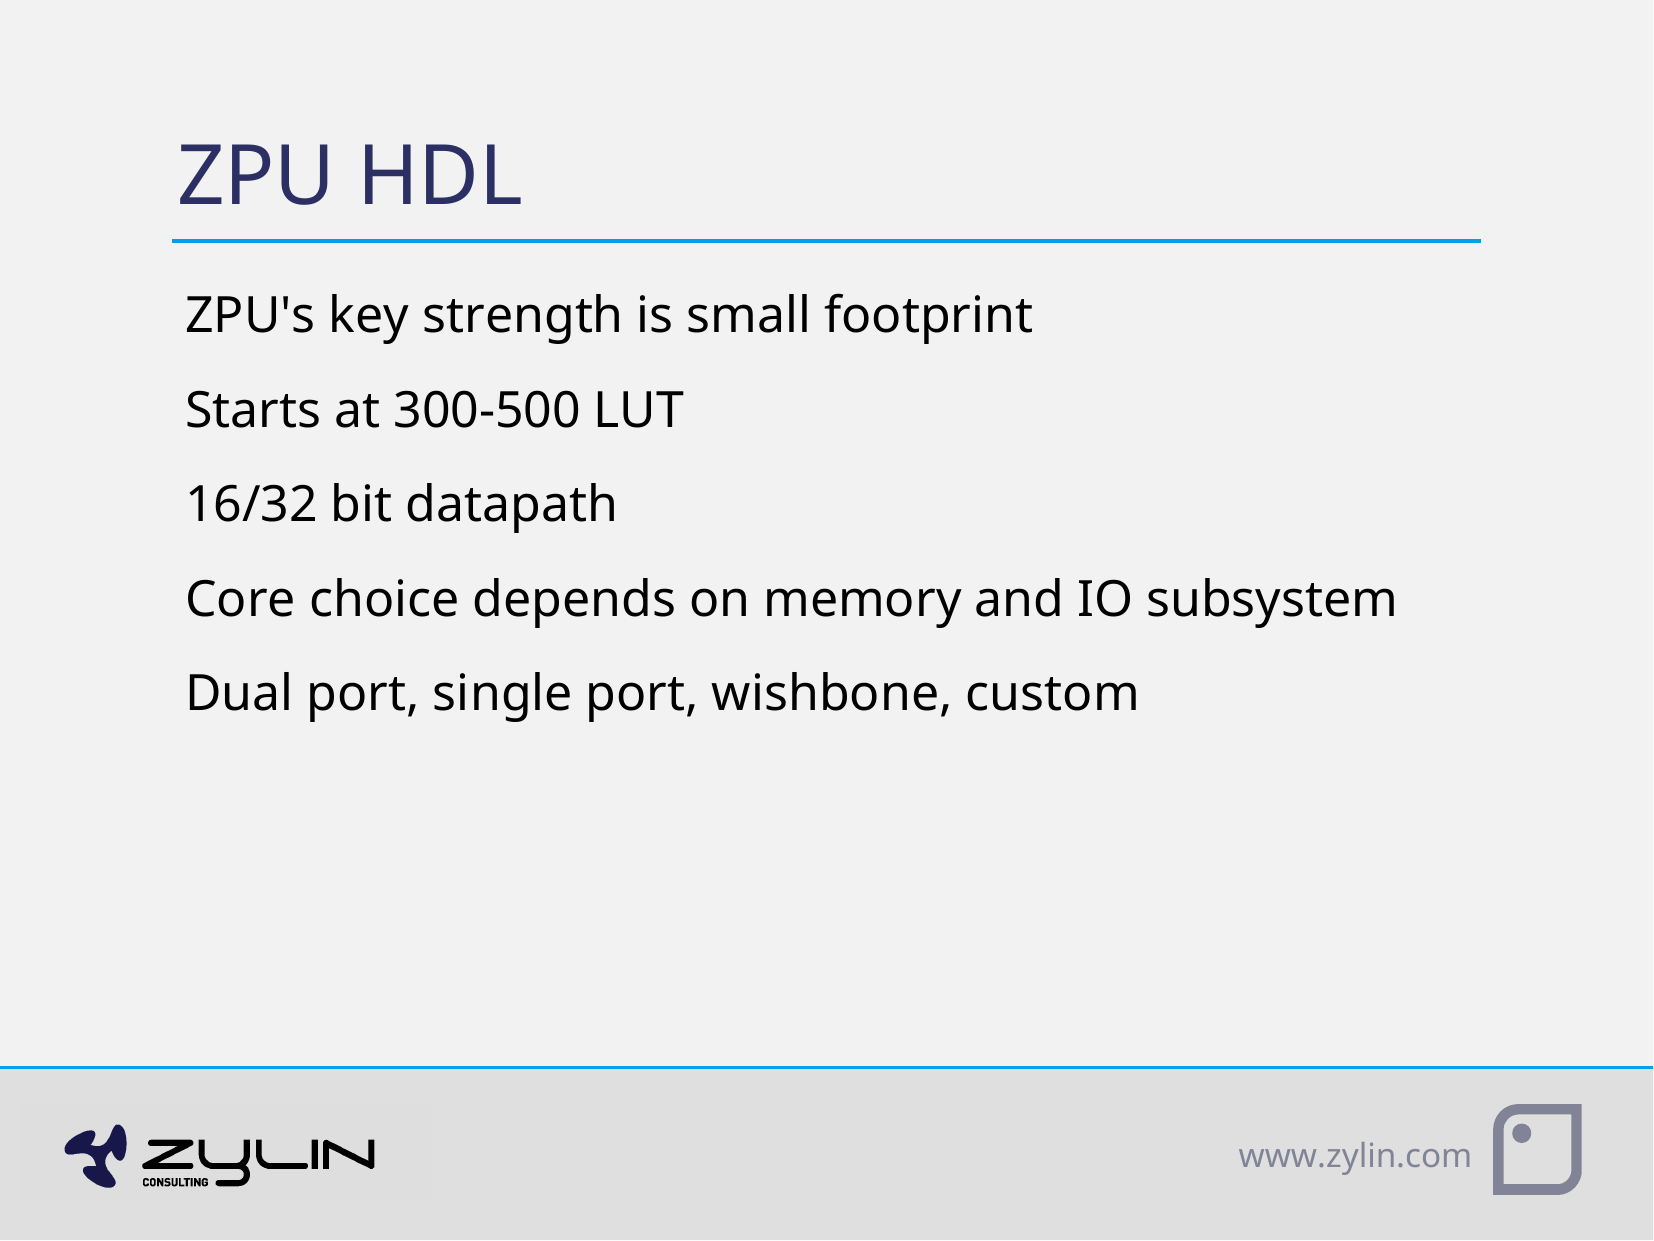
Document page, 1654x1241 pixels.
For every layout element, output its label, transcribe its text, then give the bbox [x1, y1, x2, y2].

picture [20, 1104, 432, 1200]
title ZPU HDL [177, 122, 1493, 223]
list ZPU's key strength is small footprint Starts at 300-500 LUT 16/32 bit datapath Core choice depends on memory and IO subsystem Dual port, single port, wishbone, custom [167, 280, 1495, 1052]
